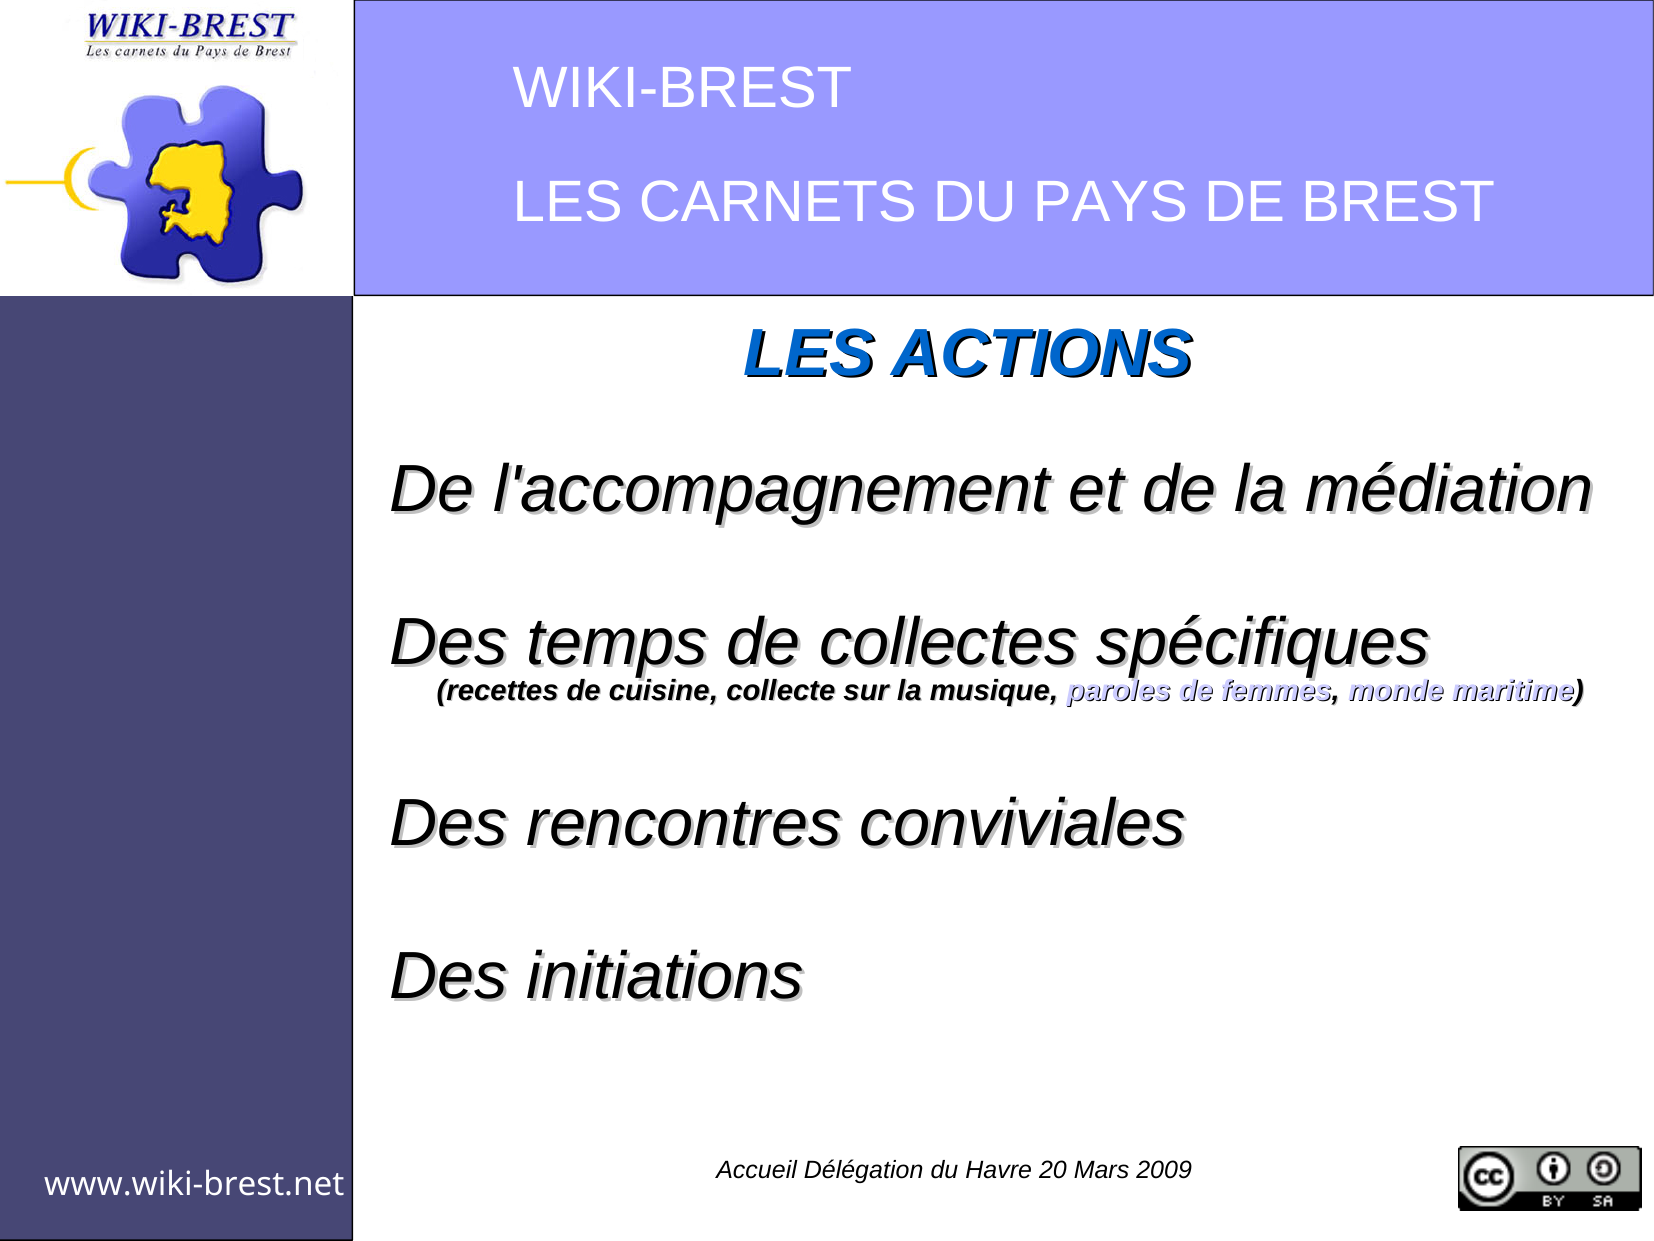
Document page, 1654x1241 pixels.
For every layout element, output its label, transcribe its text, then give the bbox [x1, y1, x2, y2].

list LES ACTIONS De l'accompagnement et de la médiation Des temps de collectes spécifiques (recettes de cuisine, collecte sur la musique, paroles de femmes, monde maritime)‏ Des rencontres conviviales Des initiations [295, 323, 1624, 1241]
picture [1624, 1146, 1642, 1211]
picture [0, 0, 353, 296]
